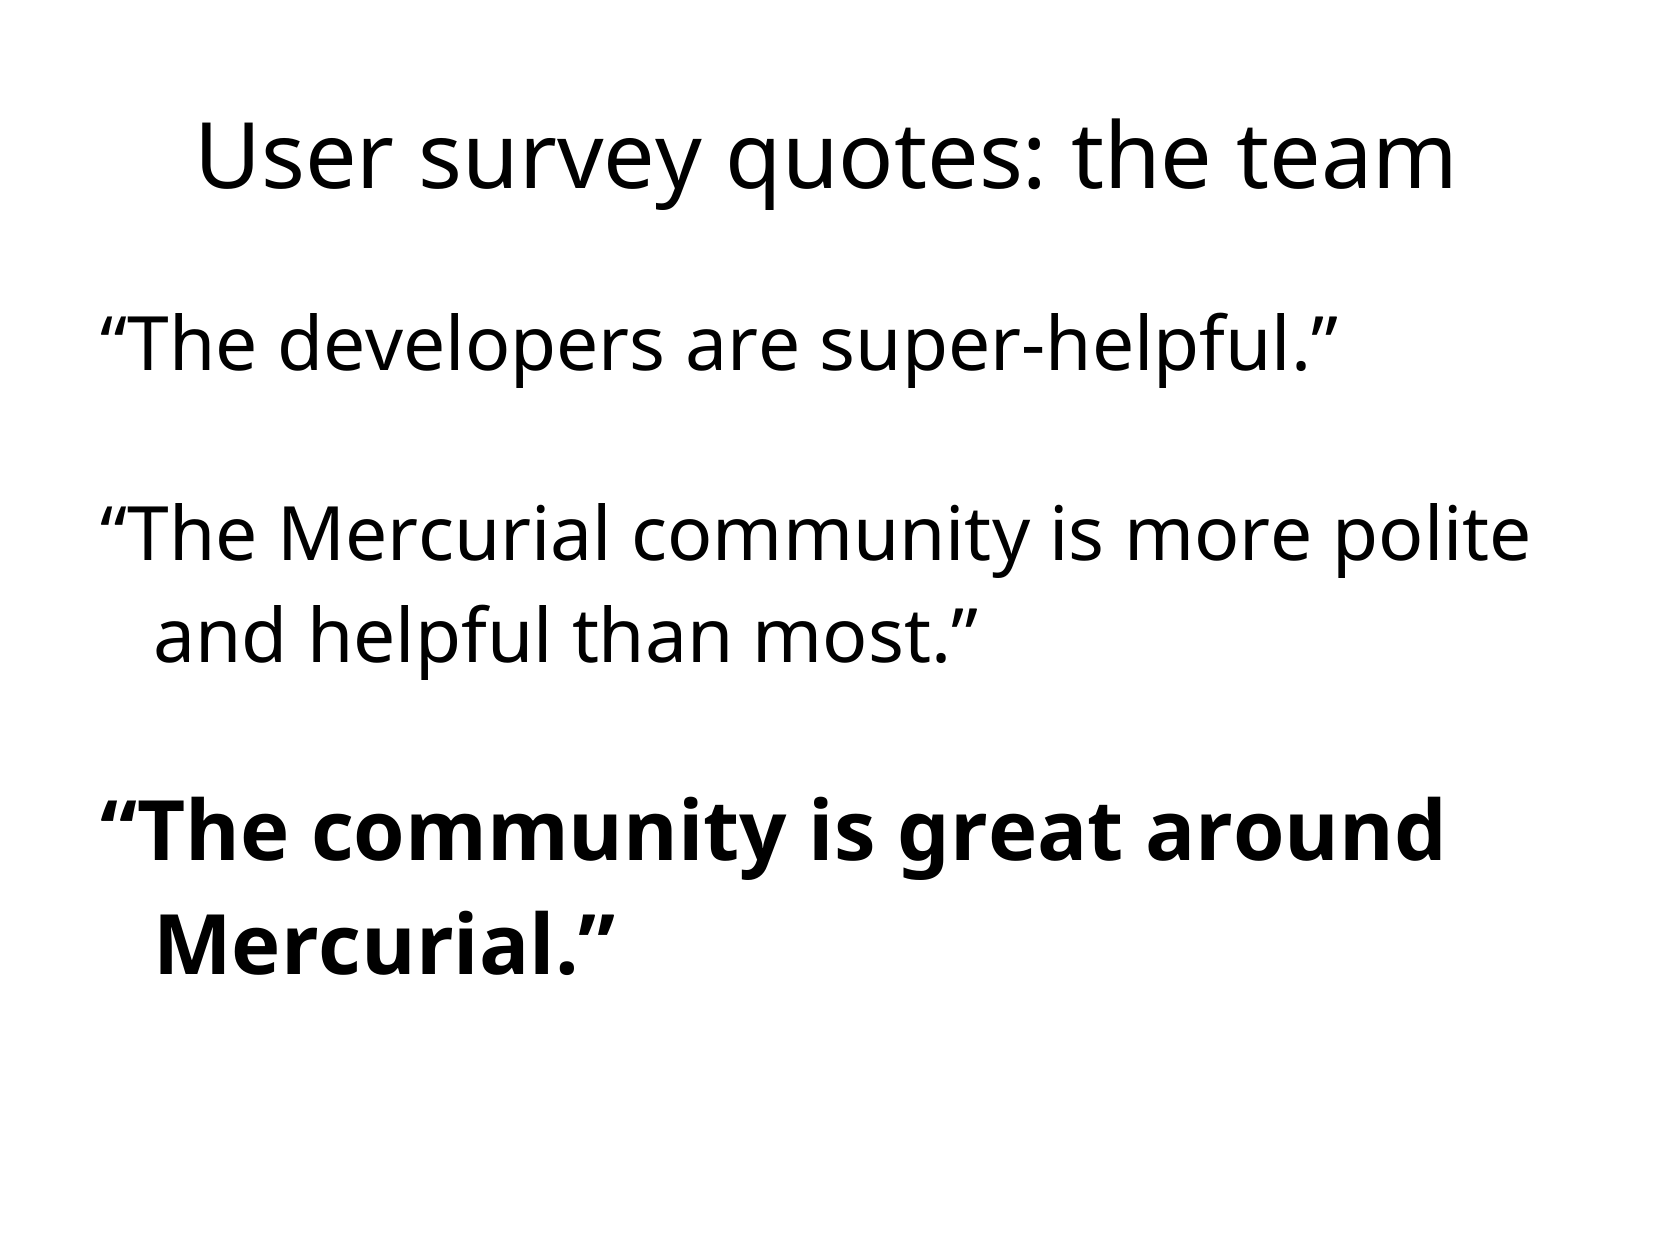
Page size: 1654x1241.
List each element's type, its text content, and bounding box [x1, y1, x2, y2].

title User survey quotes: the team [82, 49, 1571, 257]
list “The developers are super-helpful.” “The Mercurial community is more polite and helpful than most.” “The community is great around Mercurial.” [82, 290, 1571, 1109]
